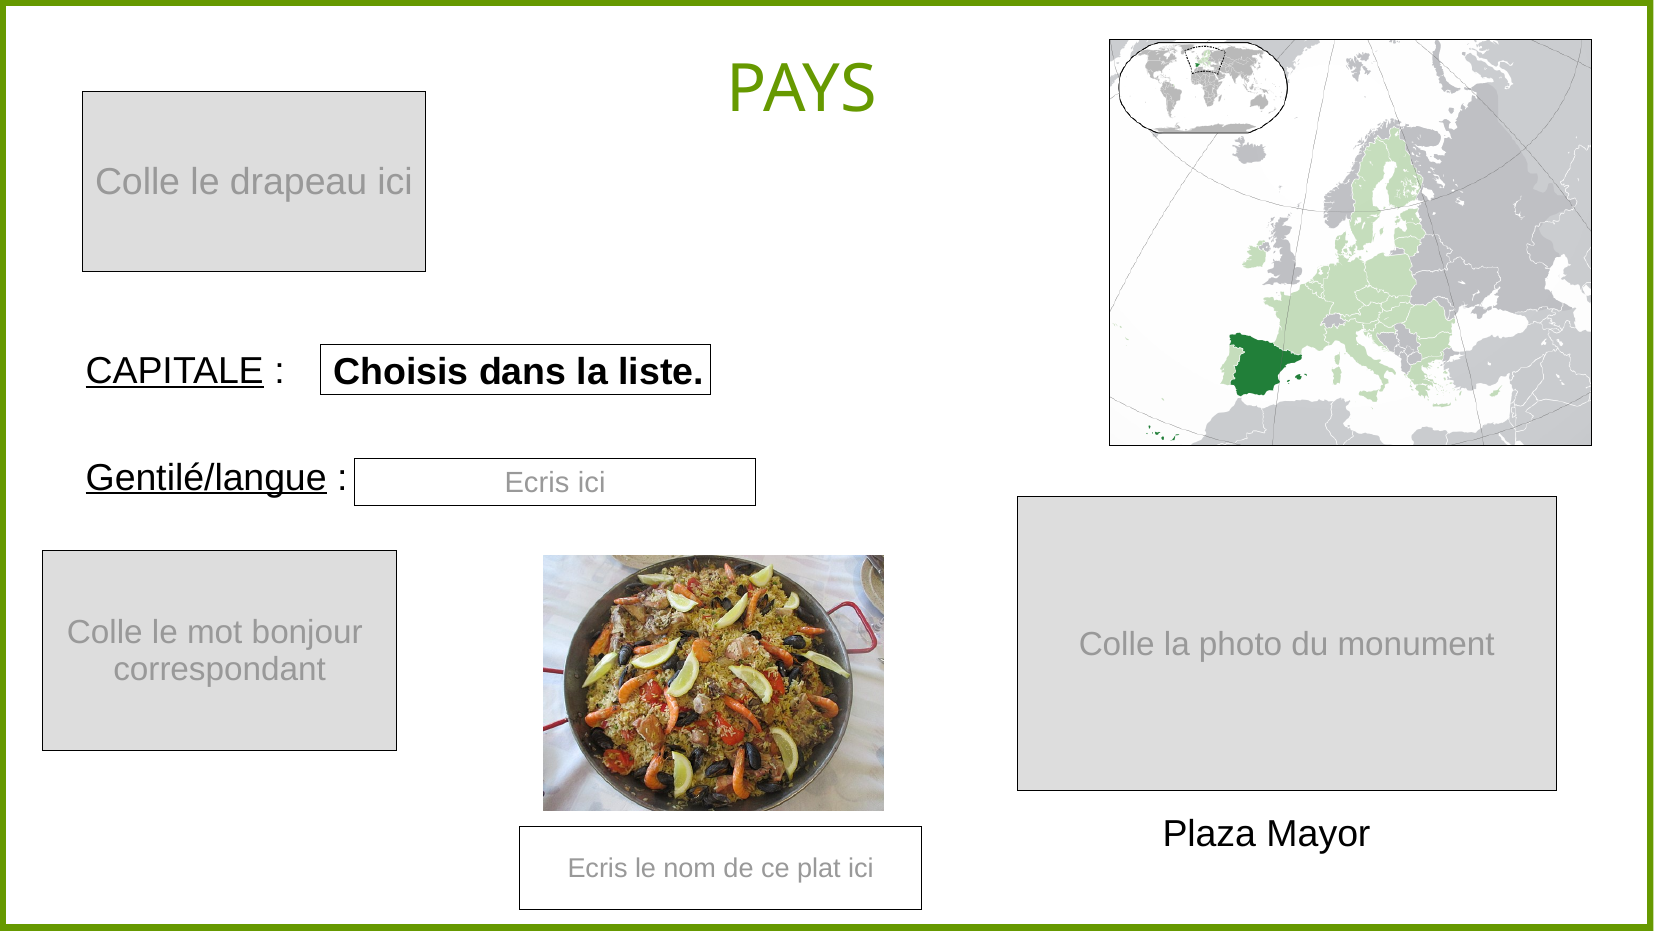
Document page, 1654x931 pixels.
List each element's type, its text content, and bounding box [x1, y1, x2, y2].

text_box Gentilé/langue : [70, 448, 367, 506]
picture [1109, 39, 1592, 446]
text_box Ecris ici [367, 458, 756, 506]
text_box Colle la photo du monument [1017, 496, 1557, 791]
text_box Colle le drapeau ici [82, 91, 426, 272]
text_box Colle le mot bonjour correspondant [42, 550, 397, 751]
text_box PAYS [712, 32, 902, 126]
text_box Ecris le nom de ce plat ici [519, 826, 922, 910]
picture [543, 555, 884, 811]
text_box Plaza Mayor [1147, 804, 1448, 862]
text_box CAPITALE : [70, 342, 308, 400]
